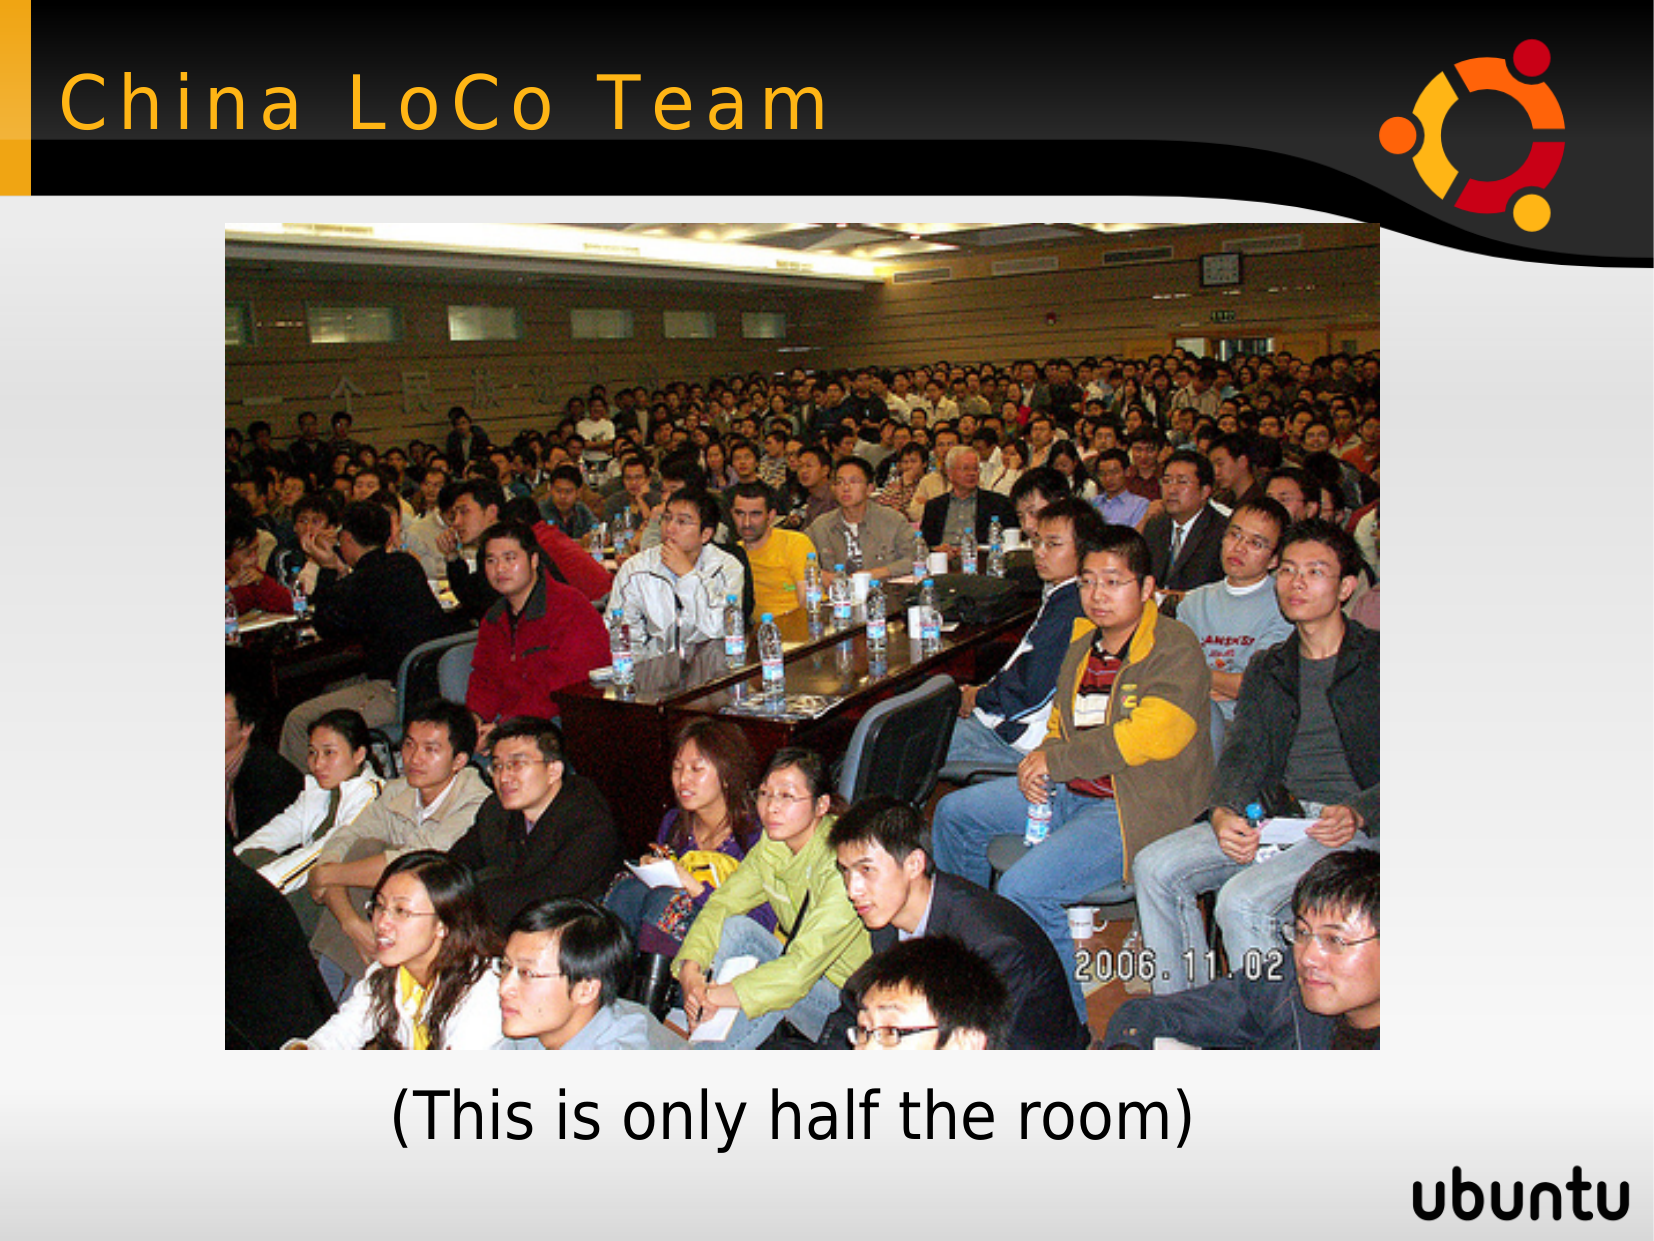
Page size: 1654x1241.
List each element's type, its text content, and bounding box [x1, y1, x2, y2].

title China LoCo Team [59, 36, 1270, 171]
picture [0, 0, 1654, 1241]
text_box (This is only half the room) [375, 1069, 1303, 1163]
